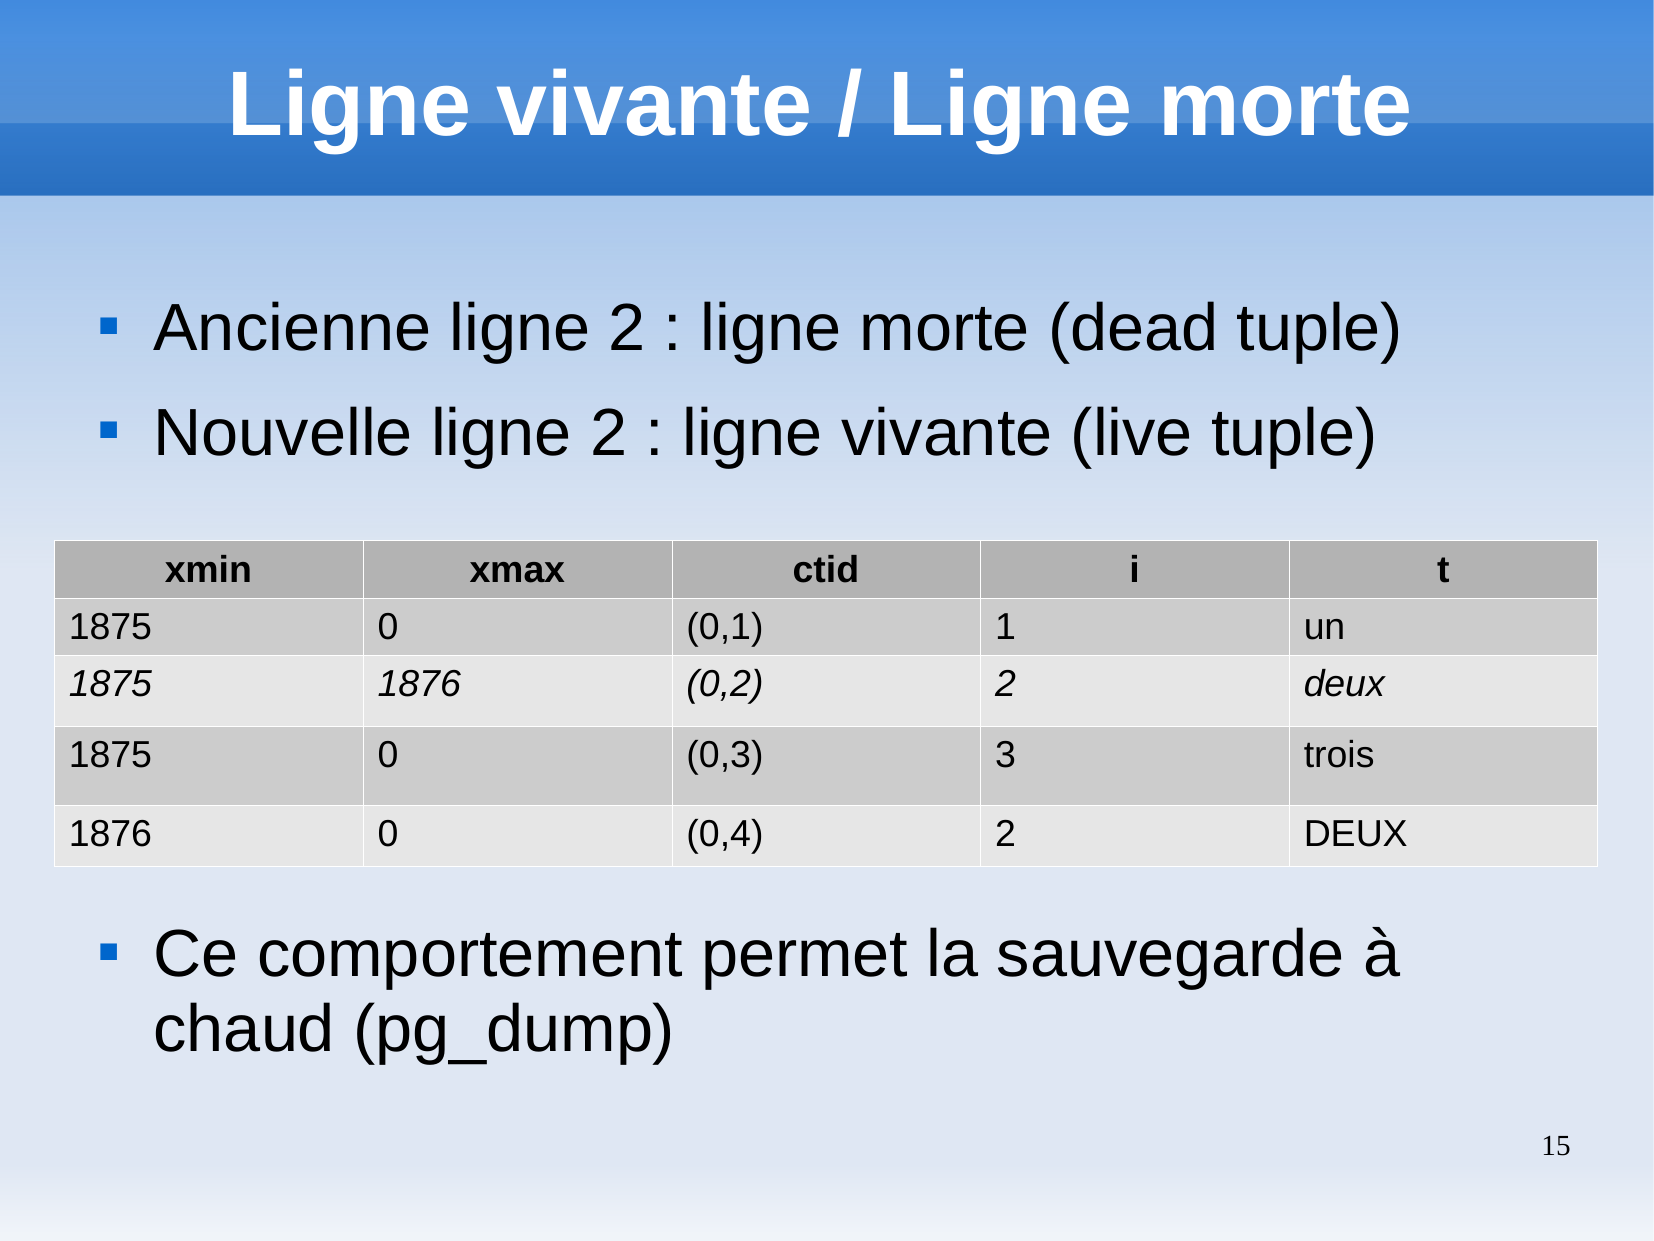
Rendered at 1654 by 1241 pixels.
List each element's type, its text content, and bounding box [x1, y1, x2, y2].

table_header i [981, 541, 1289, 598]
table_cell (0,2) [673, 656, 980, 726]
list Ancienne ligne 2 : ligne morte (dead tuple) Nouvelle ligne 2 : ligne vivante (live tuple) Ce comportement permet la sauvegarde à chaud (pg_dump) [82, 867, 1571, 1066]
table_cell 1 [981, 599, 1289, 655]
table_cell 1875 [55, 727, 363, 805]
table_header ctid [673, 541, 980, 598]
table_header xmax [364, 541, 672, 598]
table_cell (0,4) [673, 806, 980, 866]
table_cell deux [1290, 656, 1597, 726]
table_cell DEUX [1290, 806, 1597, 866]
title Ligne vivante / Ligne morte [76, 7, 1565, 200]
table_cell 2 [981, 806, 1289, 866]
picture [0, 0, 1654, 1241]
table_cell (0,1) [673, 599, 980, 655]
table_cell 1876 [55, 806, 363, 866]
table_header xmin [55, 541, 363, 598]
table_cell 0 [364, 727, 672, 805]
table_cell 1875 [55, 656, 363, 726]
table_cell 0 [364, 806, 672, 866]
table_cell 2 [981, 656, 1289, 726]
table_cell trois [1290, 727, 1597, 805]
table_header t [1290, 541, 1597, 598]
table_cell (0,3) [673, 727, 980, 805]
table_cell un [1290, 599, 1597, 655]
table_cell 1875 [55, 599, 363, 655]
table_cell 3 [981, 727, 1289, 805]
table_cell 0 [364, 599, 672, 655]
list Ancienne ligne 2 : ligne morte (dead tuple) Nouvelle ligne 2 : ligne vivante (live tuple) Ce comportement permet la sauvegarde à chaud (pg_dump) [82, 290, 1571, 540]
table_cell 1876 [364, 656, 672, 726]
